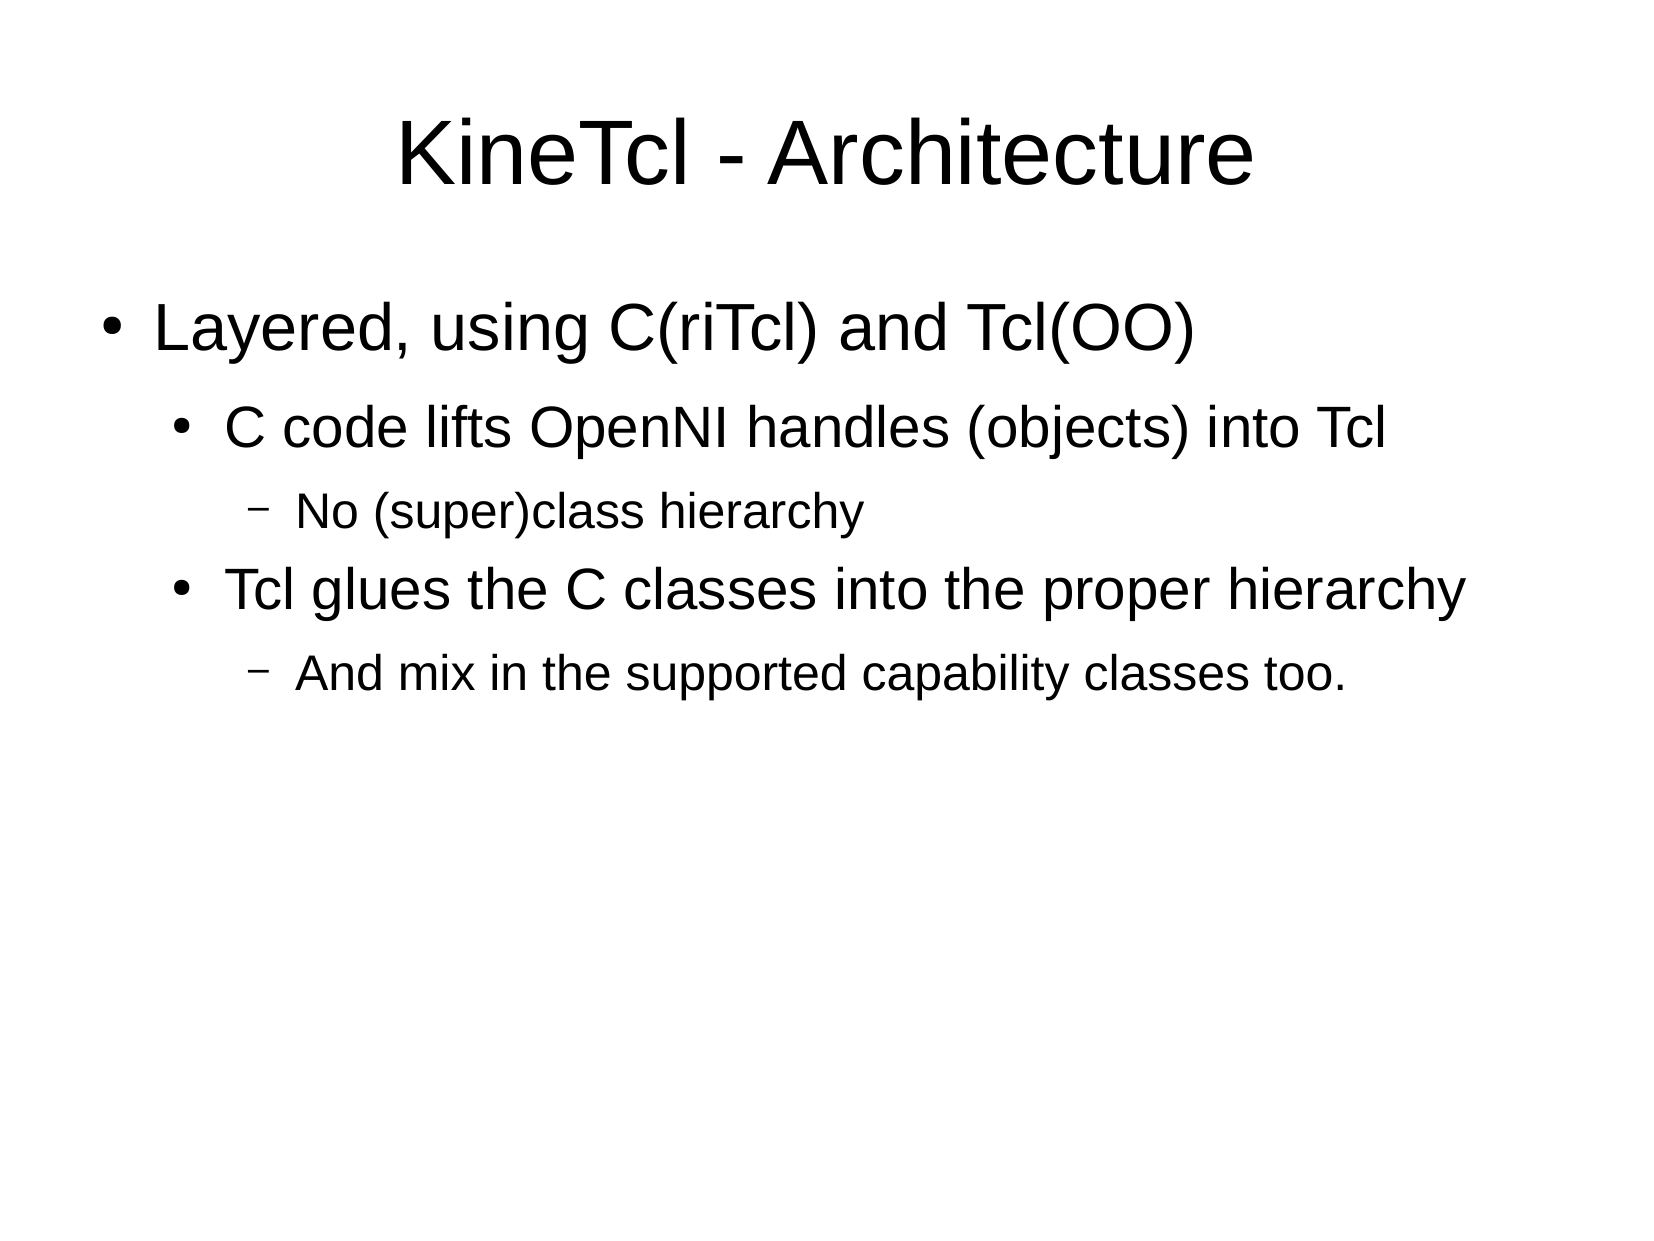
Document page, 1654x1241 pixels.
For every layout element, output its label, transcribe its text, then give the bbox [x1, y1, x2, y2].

list Layered, using C(riTcl) and Tcl(OO) C code lifts OpenNI handles (objects) into Tcl No (super)class hierarchy Tcl glues the C classes into the proper hierarchy And mix in the supported capability classes too. [82, 290, 1571, 1094]
title KineTcl - Architecture [82, 56, 1571, 250]
